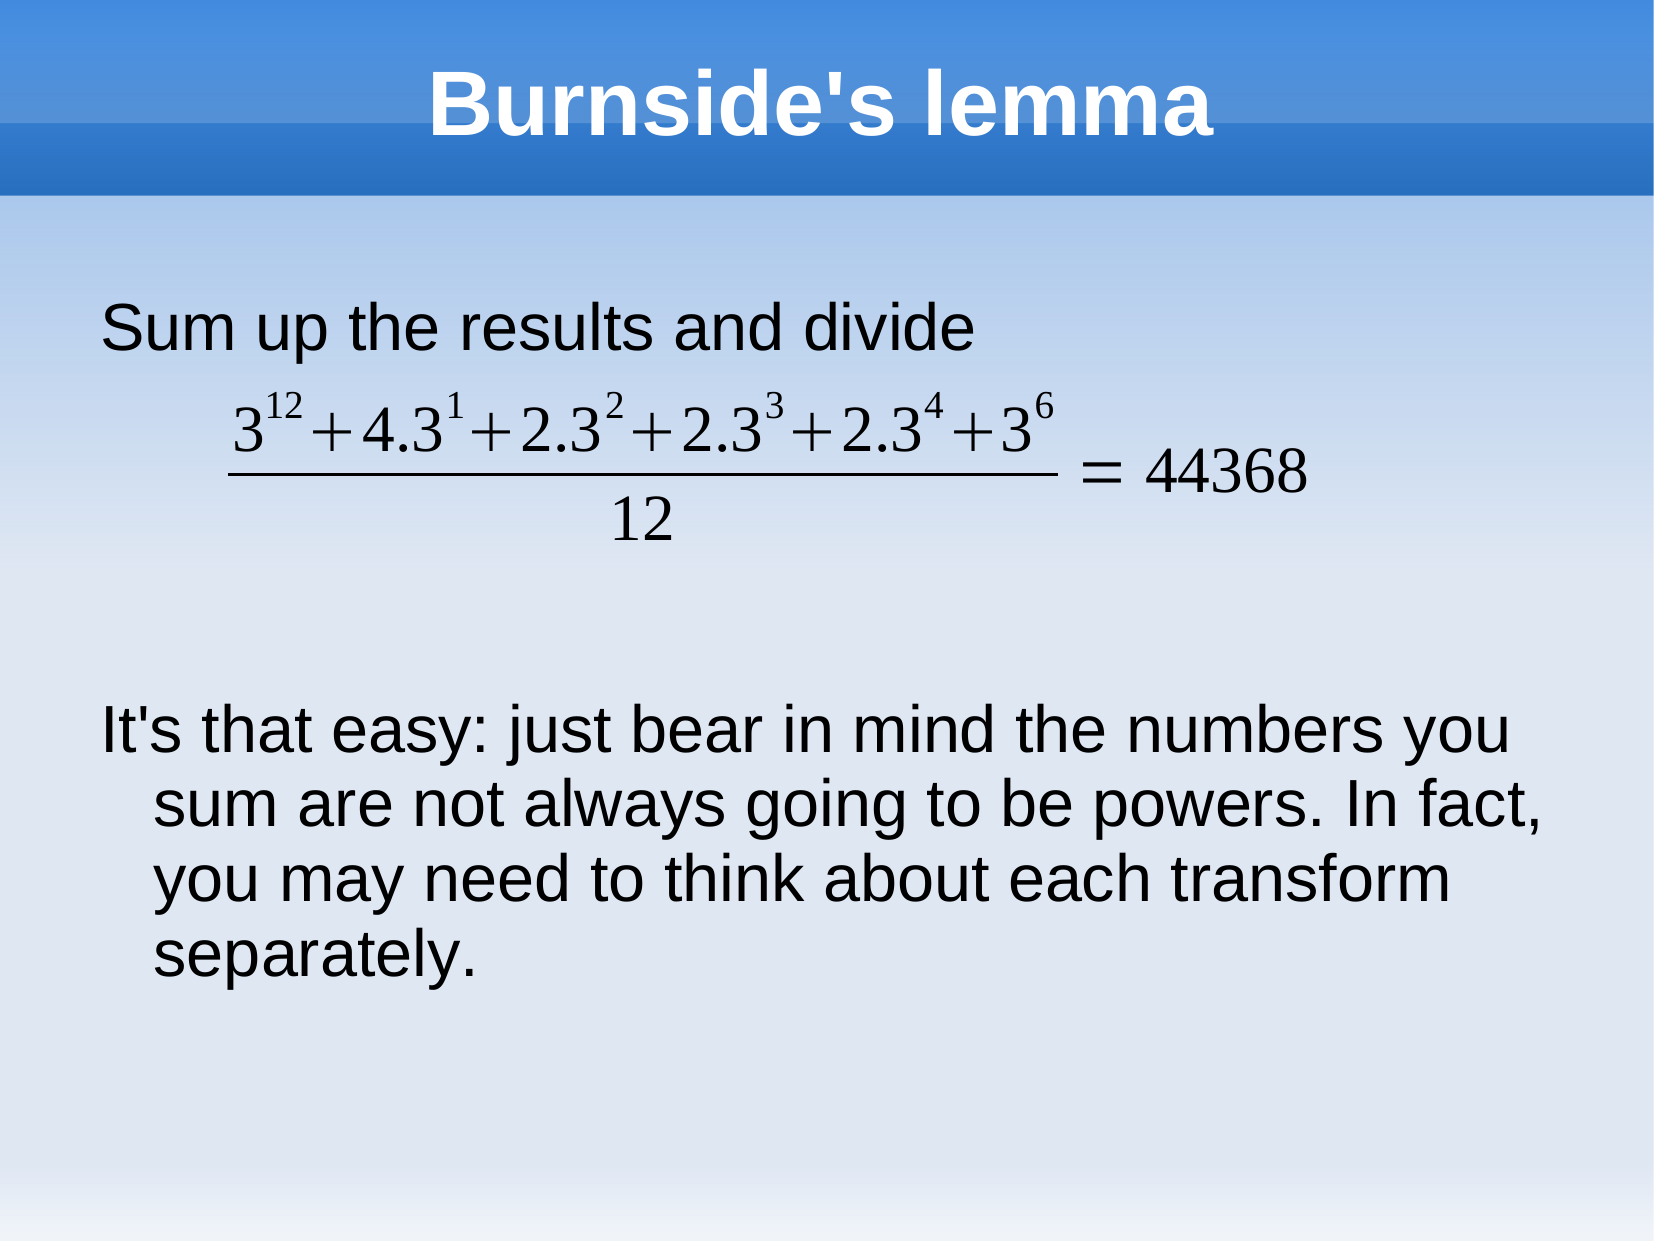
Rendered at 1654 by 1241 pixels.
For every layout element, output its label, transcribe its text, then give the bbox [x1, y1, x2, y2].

list Sum up the results and divide It's that easy: just bear in mind the numbers you sum are not always going to be powers. In fact, you may need to think about each transform separately. [82, 290, 1571, 1094]
chart [218, 381, 1315, 560]
title Burnside's lemma [76, 0, 1565, 208]
picture [0, 0, 1654, 1241]
